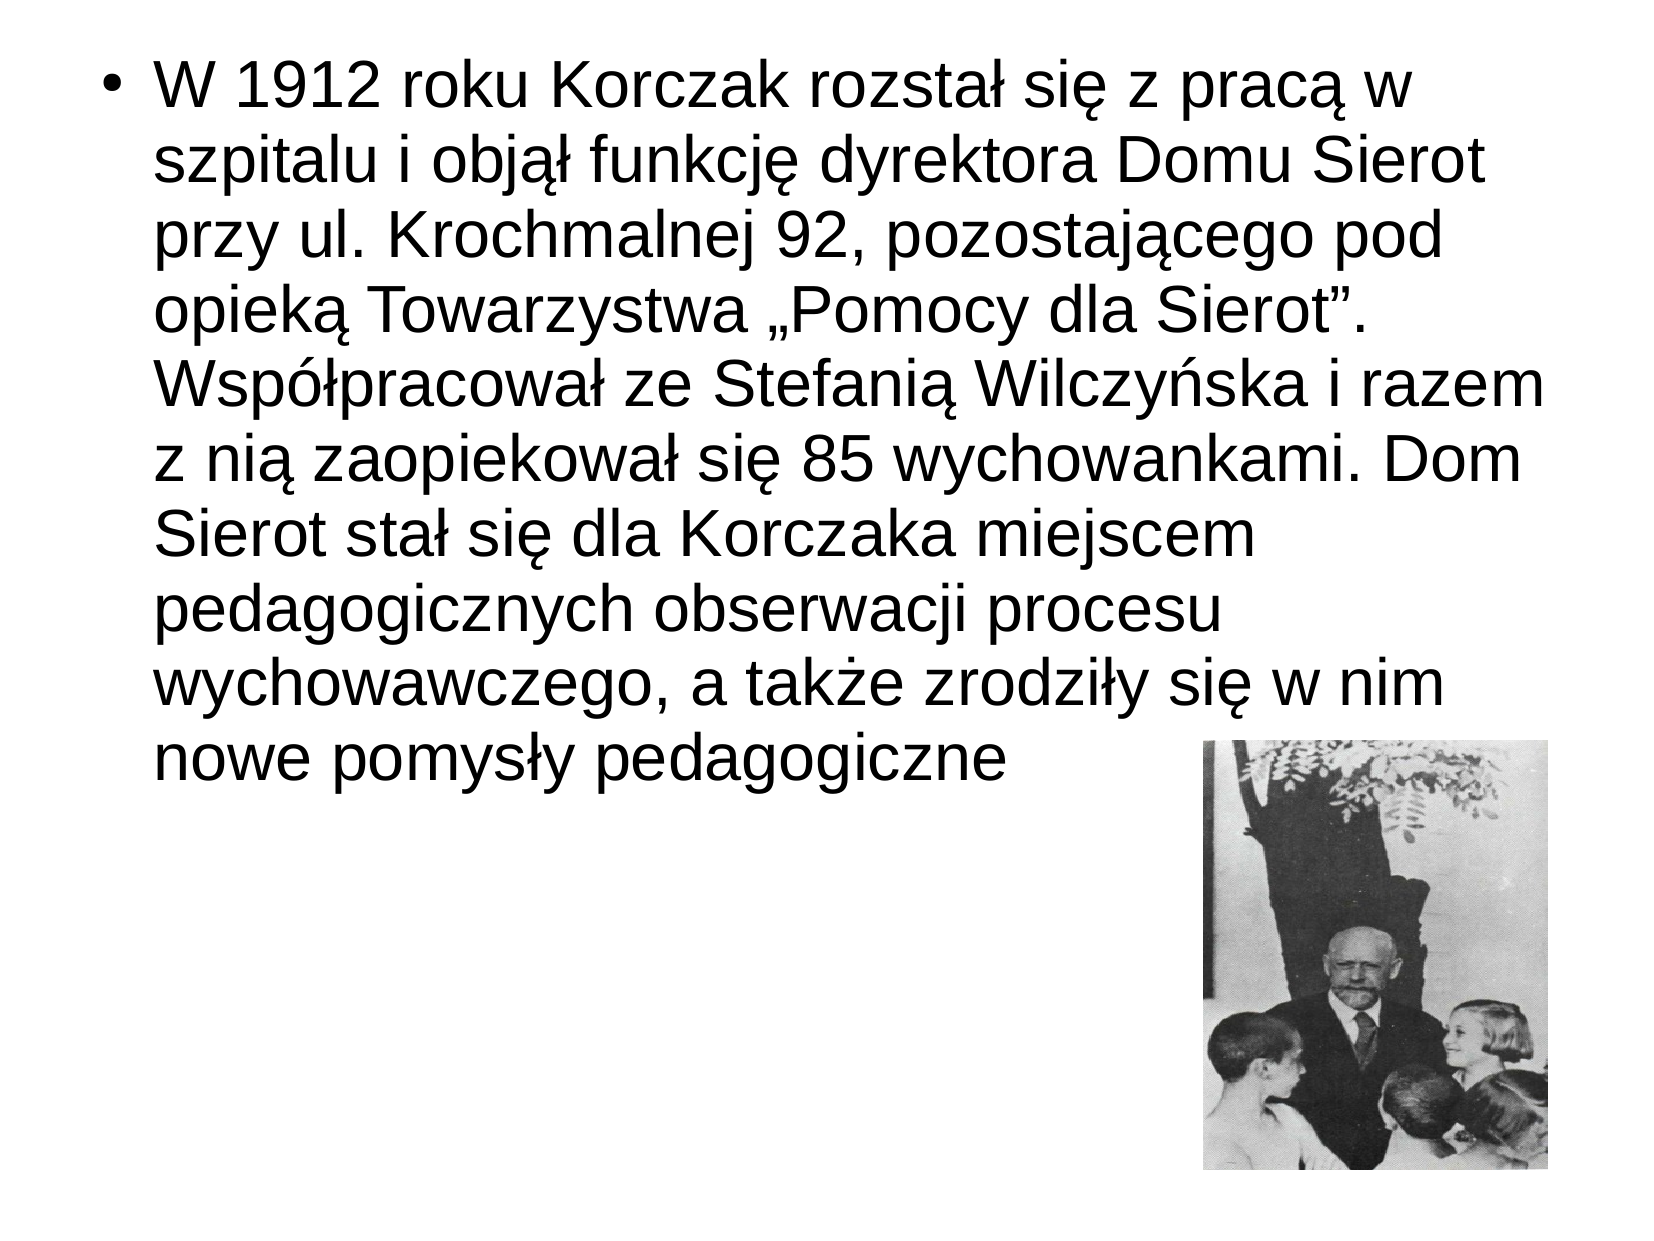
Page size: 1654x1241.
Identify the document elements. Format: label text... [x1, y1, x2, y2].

list W 1912 roku Korczak rozstał się z pracą w szpitalu i objął funkcję dyrektora Domu Sierot przy ul. Krochmalnej 92, pozostającego pod opieką Towarzystwa „Pomocy dla Sierot”. Współpracował ze Stefanią Wilczyńska i razem z nią zaopiekował się 85 wychowankami. Dom Sierot stał się dla Korczaka miejscem pedagogicznych obserwacji procesu wychowawczego, a także zrodziły się w nim nowe pomysły pedagogiczne [82, 47, 1571, 1109]
picture [1203, 740, 1548, 1170]
